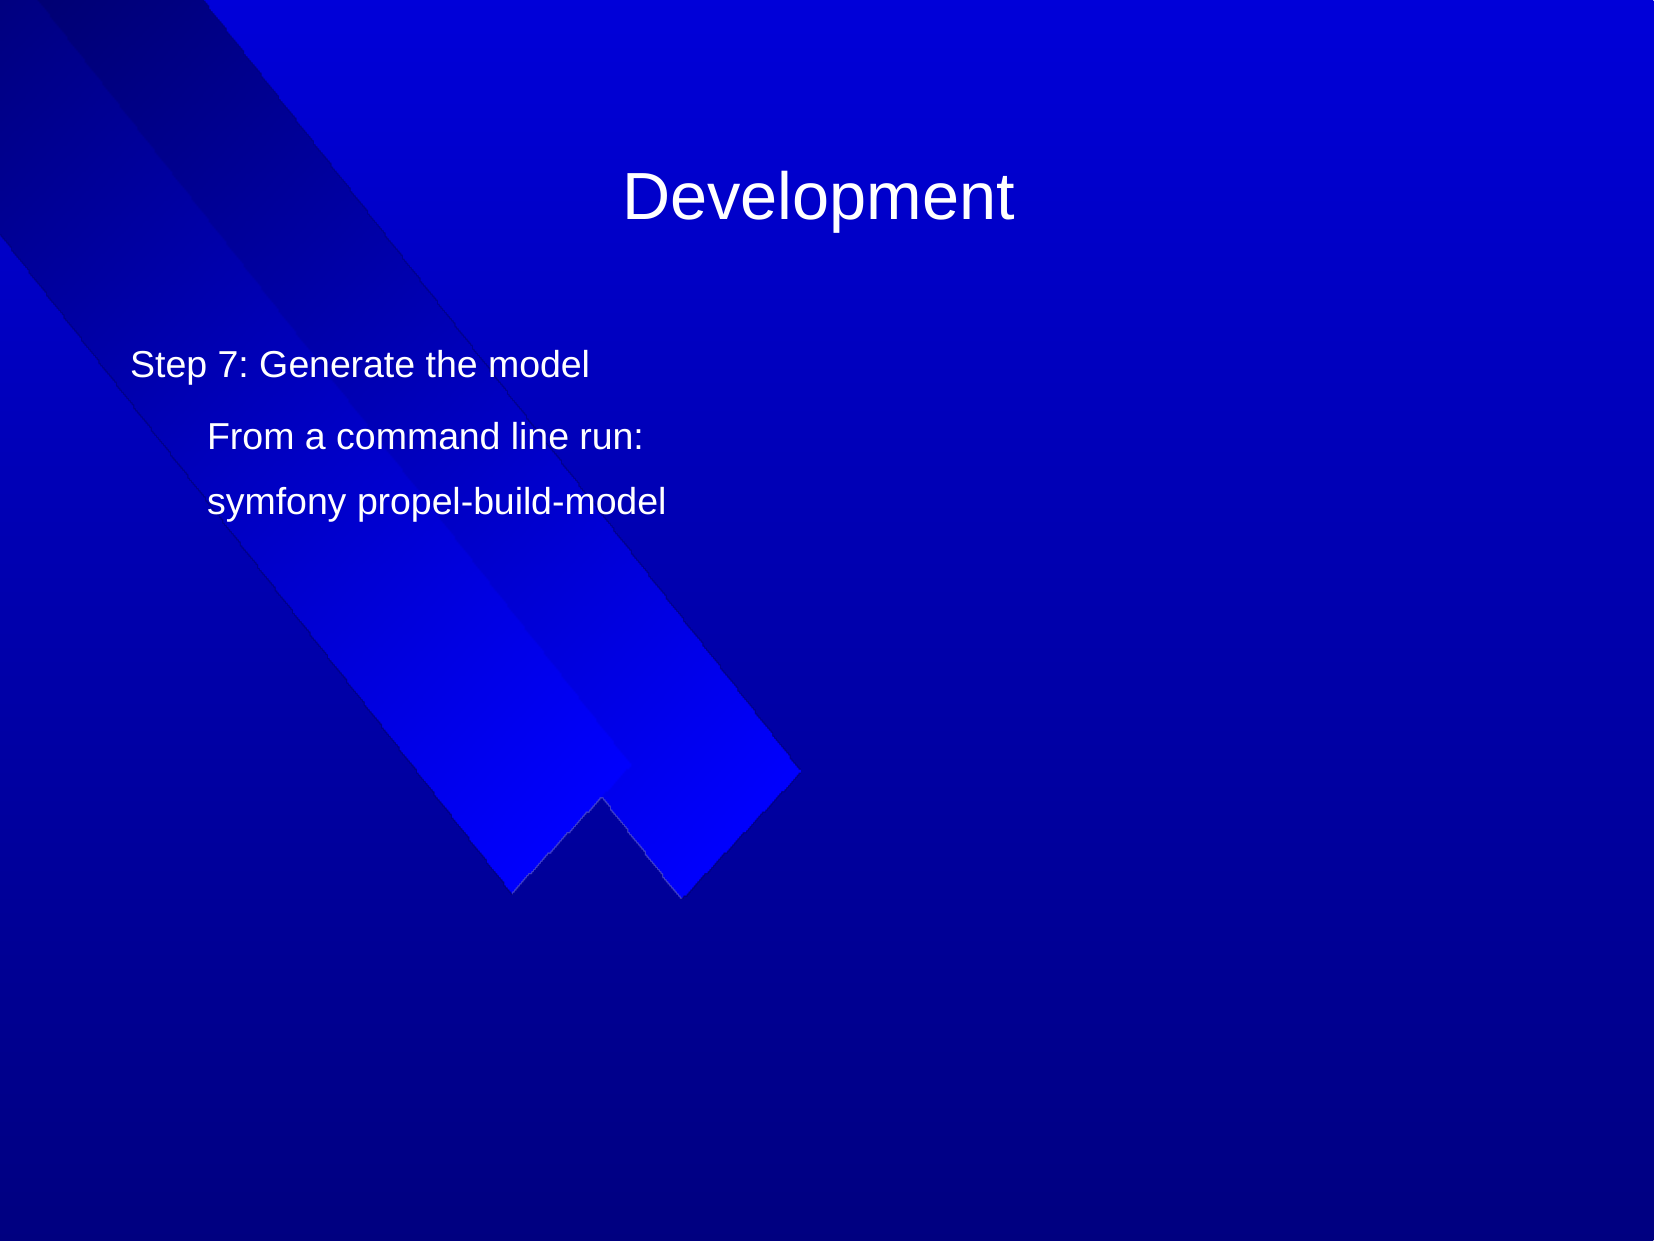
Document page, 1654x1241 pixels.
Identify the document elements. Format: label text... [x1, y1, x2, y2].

list Step 7: Generate the model From a command line run: symfony propel-build-model [112, 343, 1525, 1126]
title Development [112, 92, 1525, 301]
